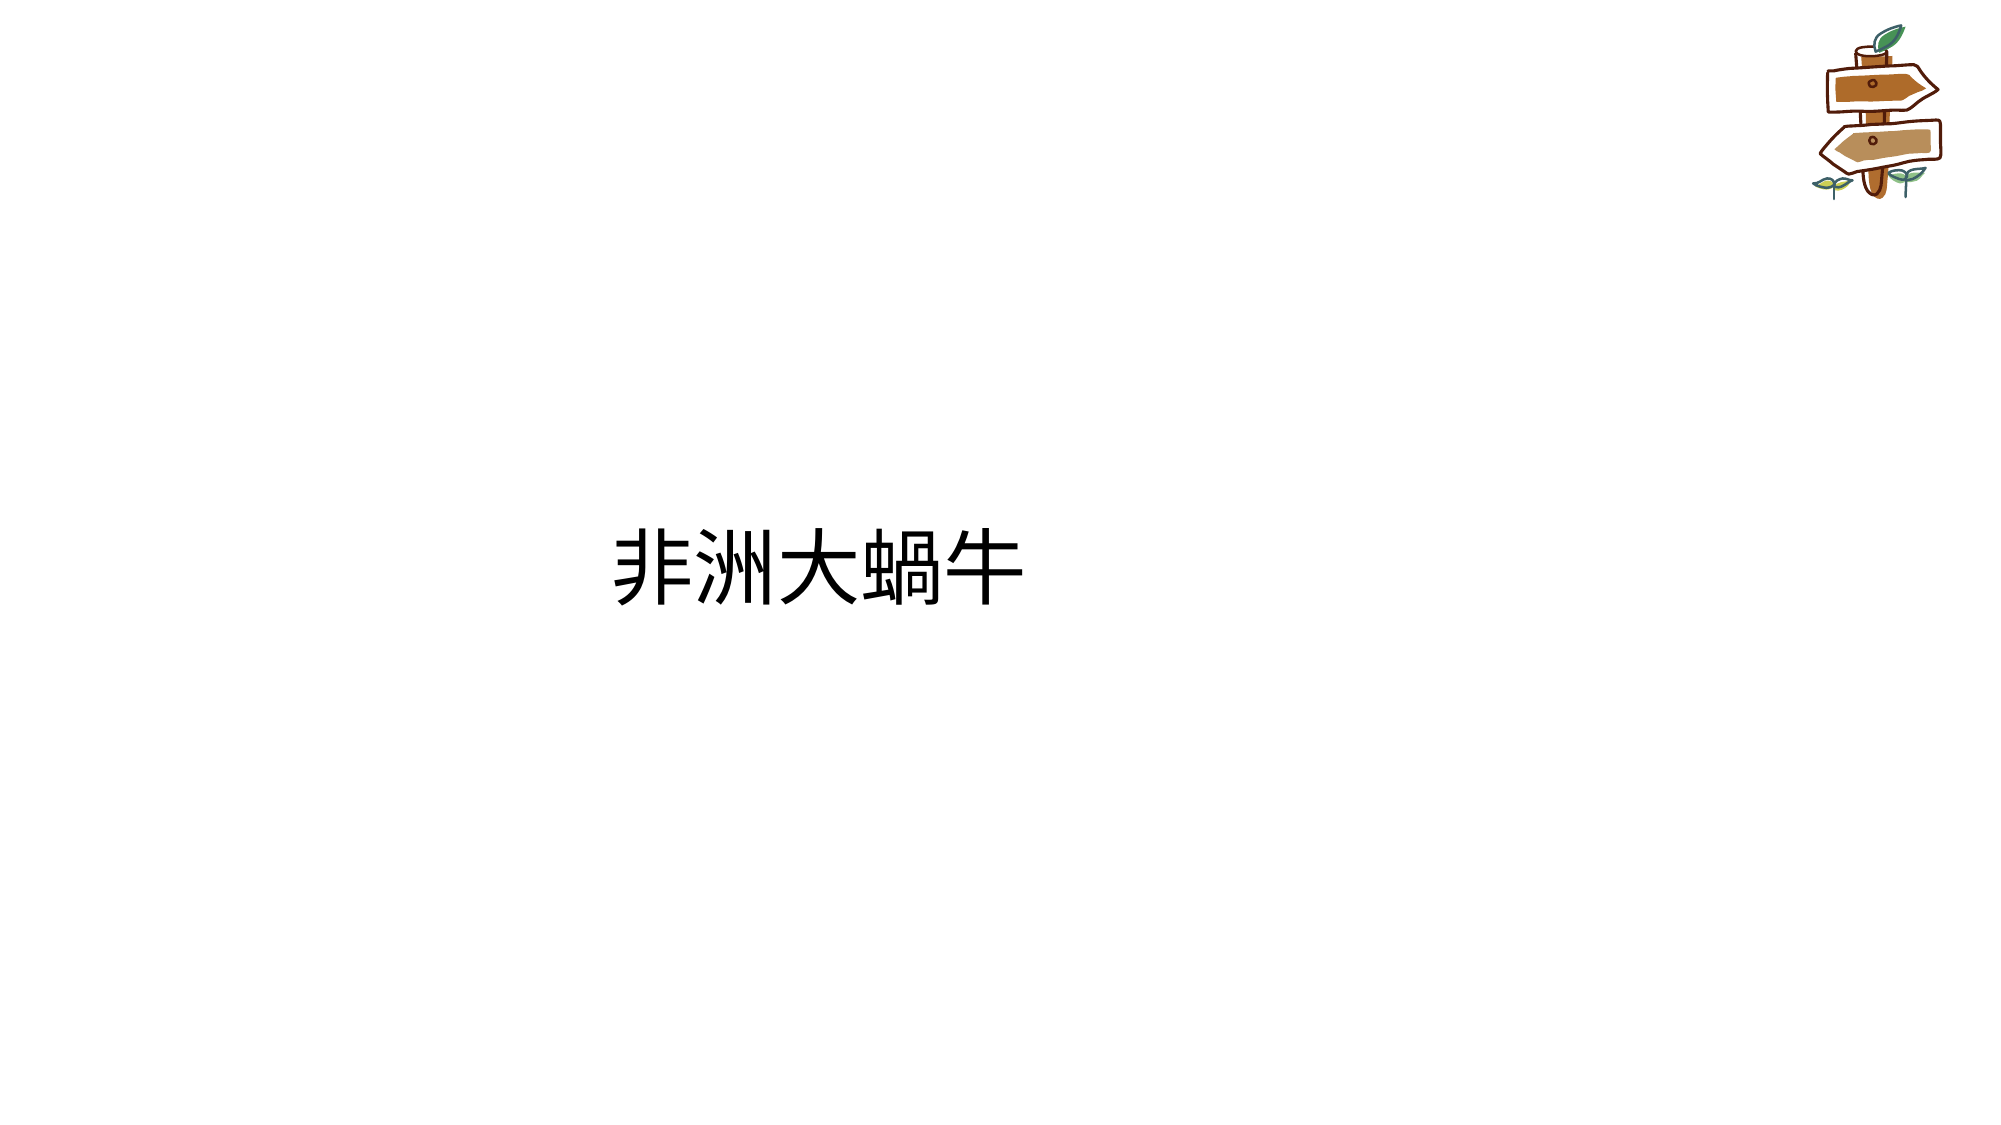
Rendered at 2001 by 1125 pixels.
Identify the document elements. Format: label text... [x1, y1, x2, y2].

picture [1811, 24, 1944, 201]
text_box 非洲大蝸牛 [595, 507, 1385, 725]
